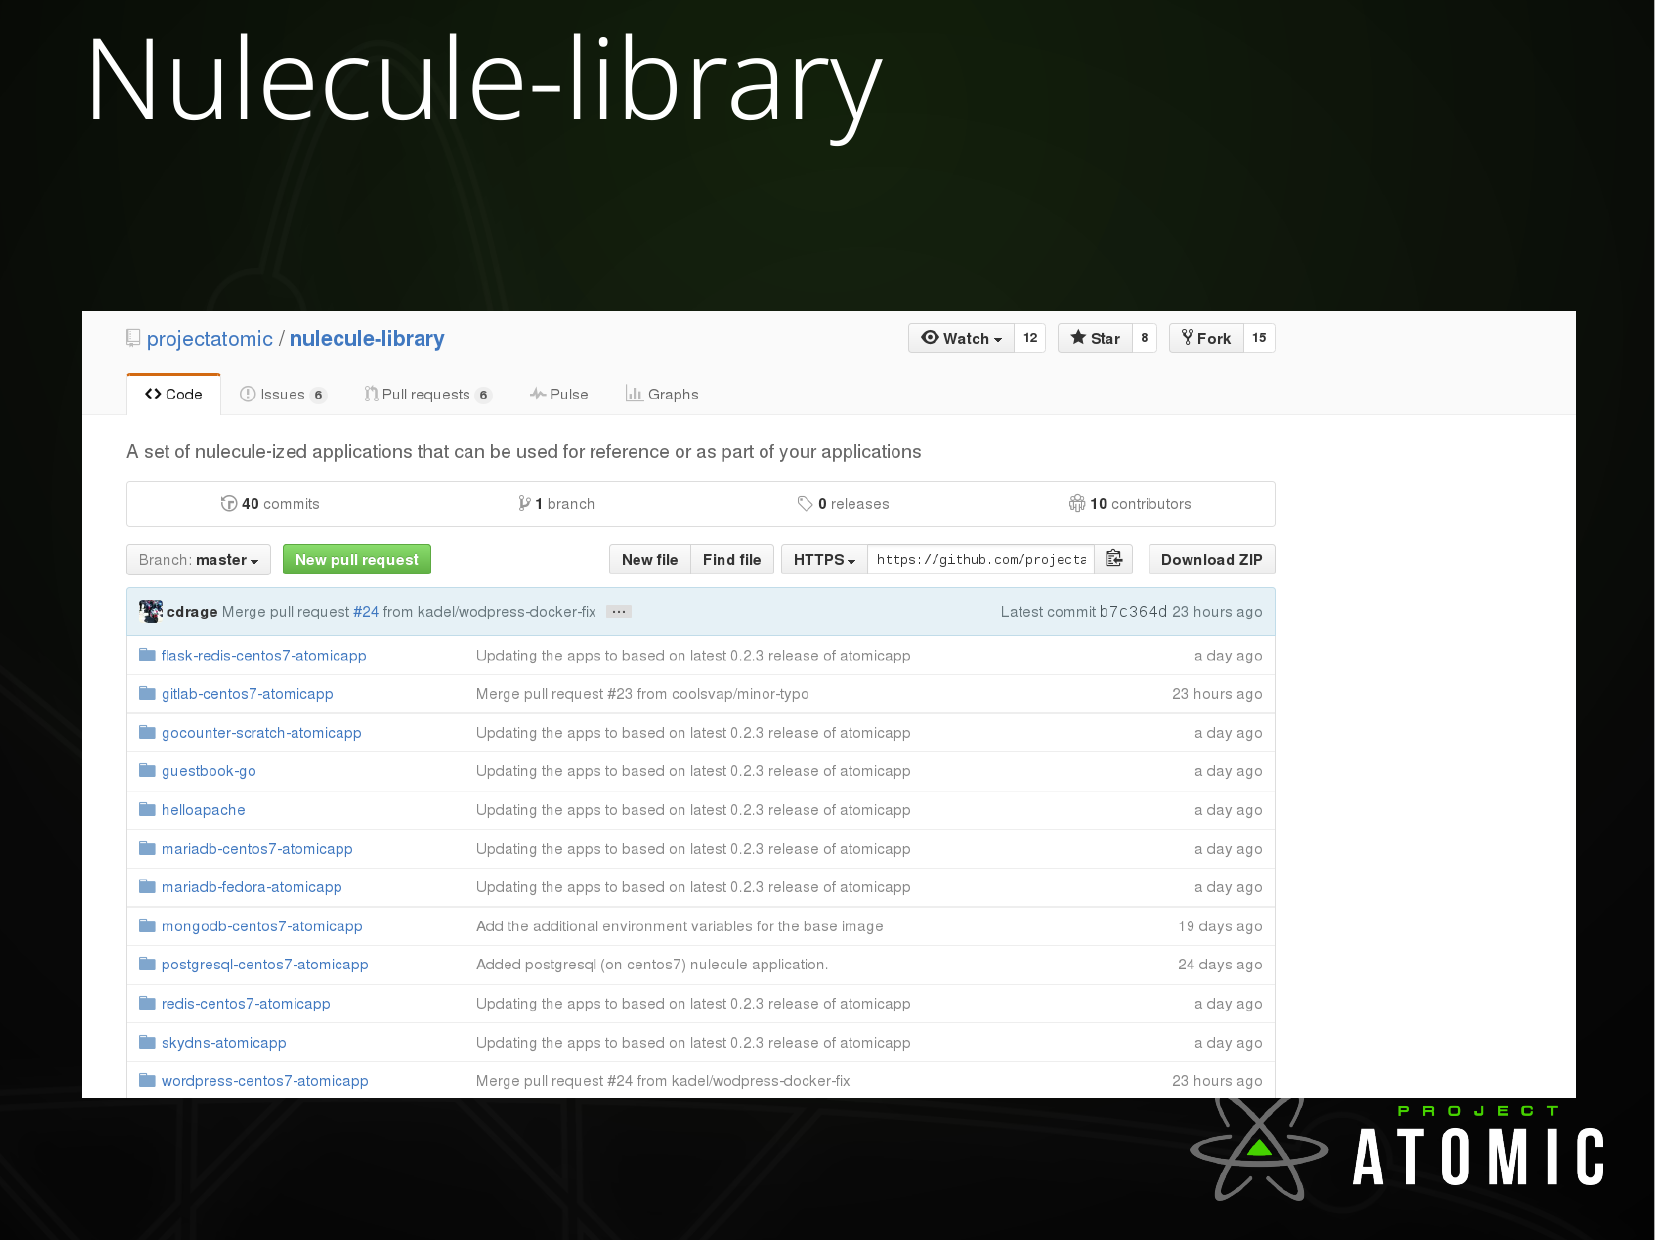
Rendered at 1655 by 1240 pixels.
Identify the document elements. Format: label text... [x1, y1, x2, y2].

title Nulecule-library [82, 21, 1572, 284]
picture [0, 0, 1654, 1240]
